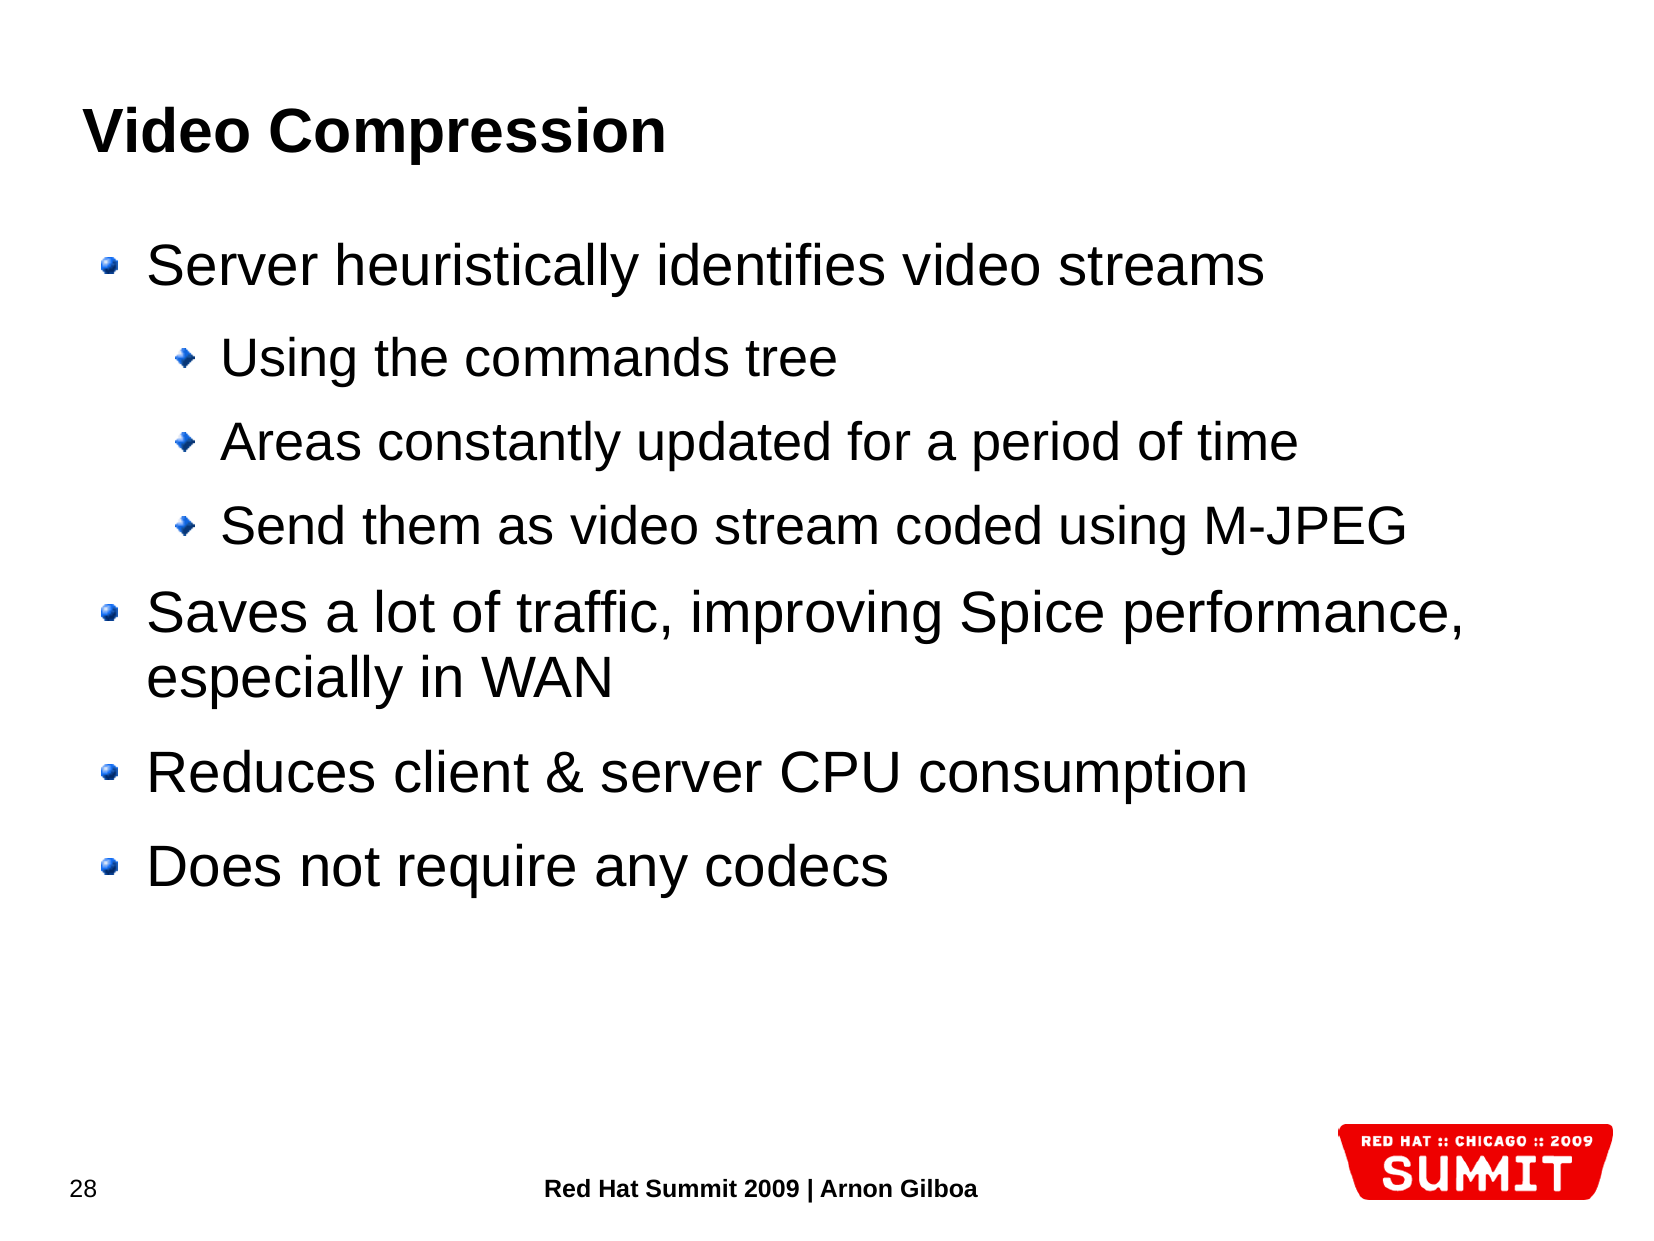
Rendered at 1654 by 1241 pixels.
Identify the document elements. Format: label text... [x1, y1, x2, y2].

list Server heuristically identifies video streams Using the commands tree Areas constantly updated for a period of time Send them as video stream coded using M-JPEG Saves a lot of traffic, improving Spice performance, especially in WAN Reduces client & server CPU consumption Does not require any codecs [86, 232, 1576, 1027]
title Video Compression [82, 37, 1571, 226]
picture [1338, 1124, 1613, 1200]
